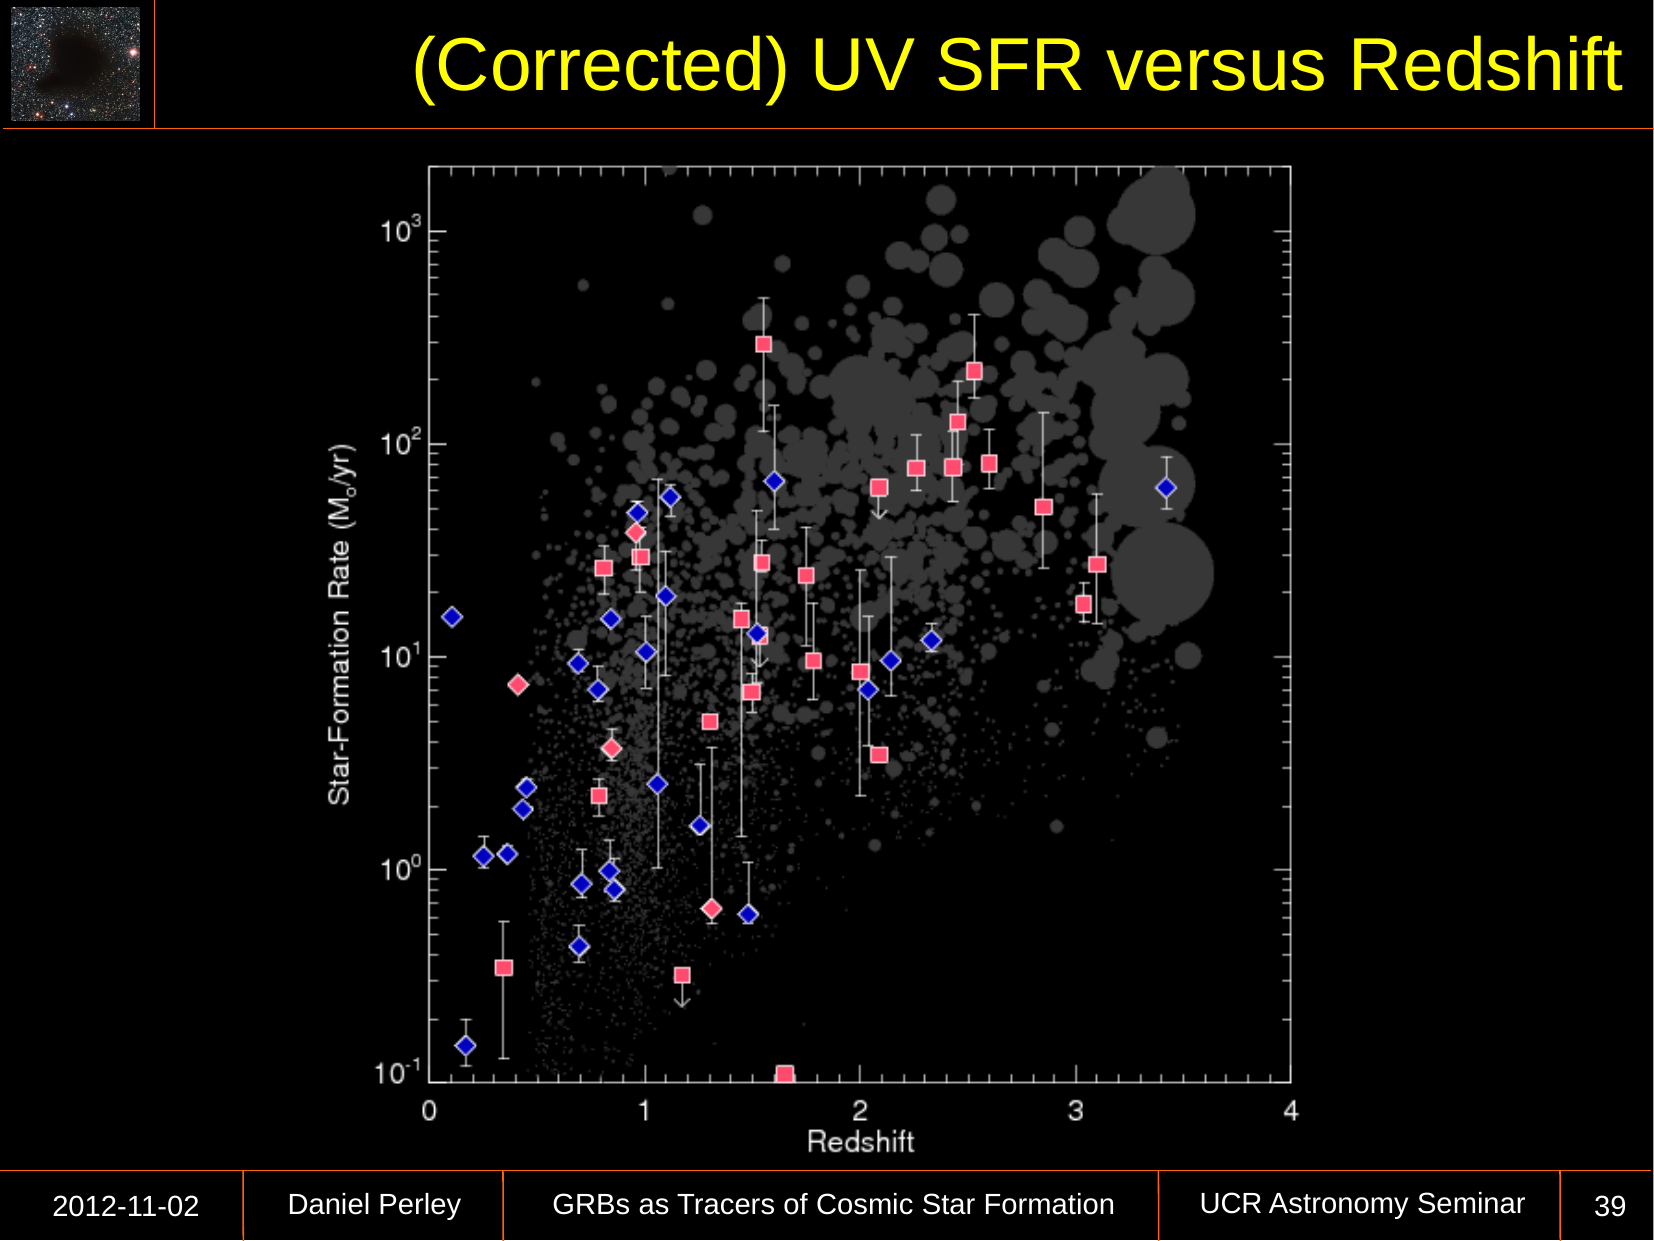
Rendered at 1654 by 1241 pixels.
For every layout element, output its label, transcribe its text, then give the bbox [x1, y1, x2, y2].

picture [288, 155, 1316, 1169]
title (Corrected) UV SFR versus Redshift [187, 21, 1624, 108]
picture [11, 7, 140, 121]
